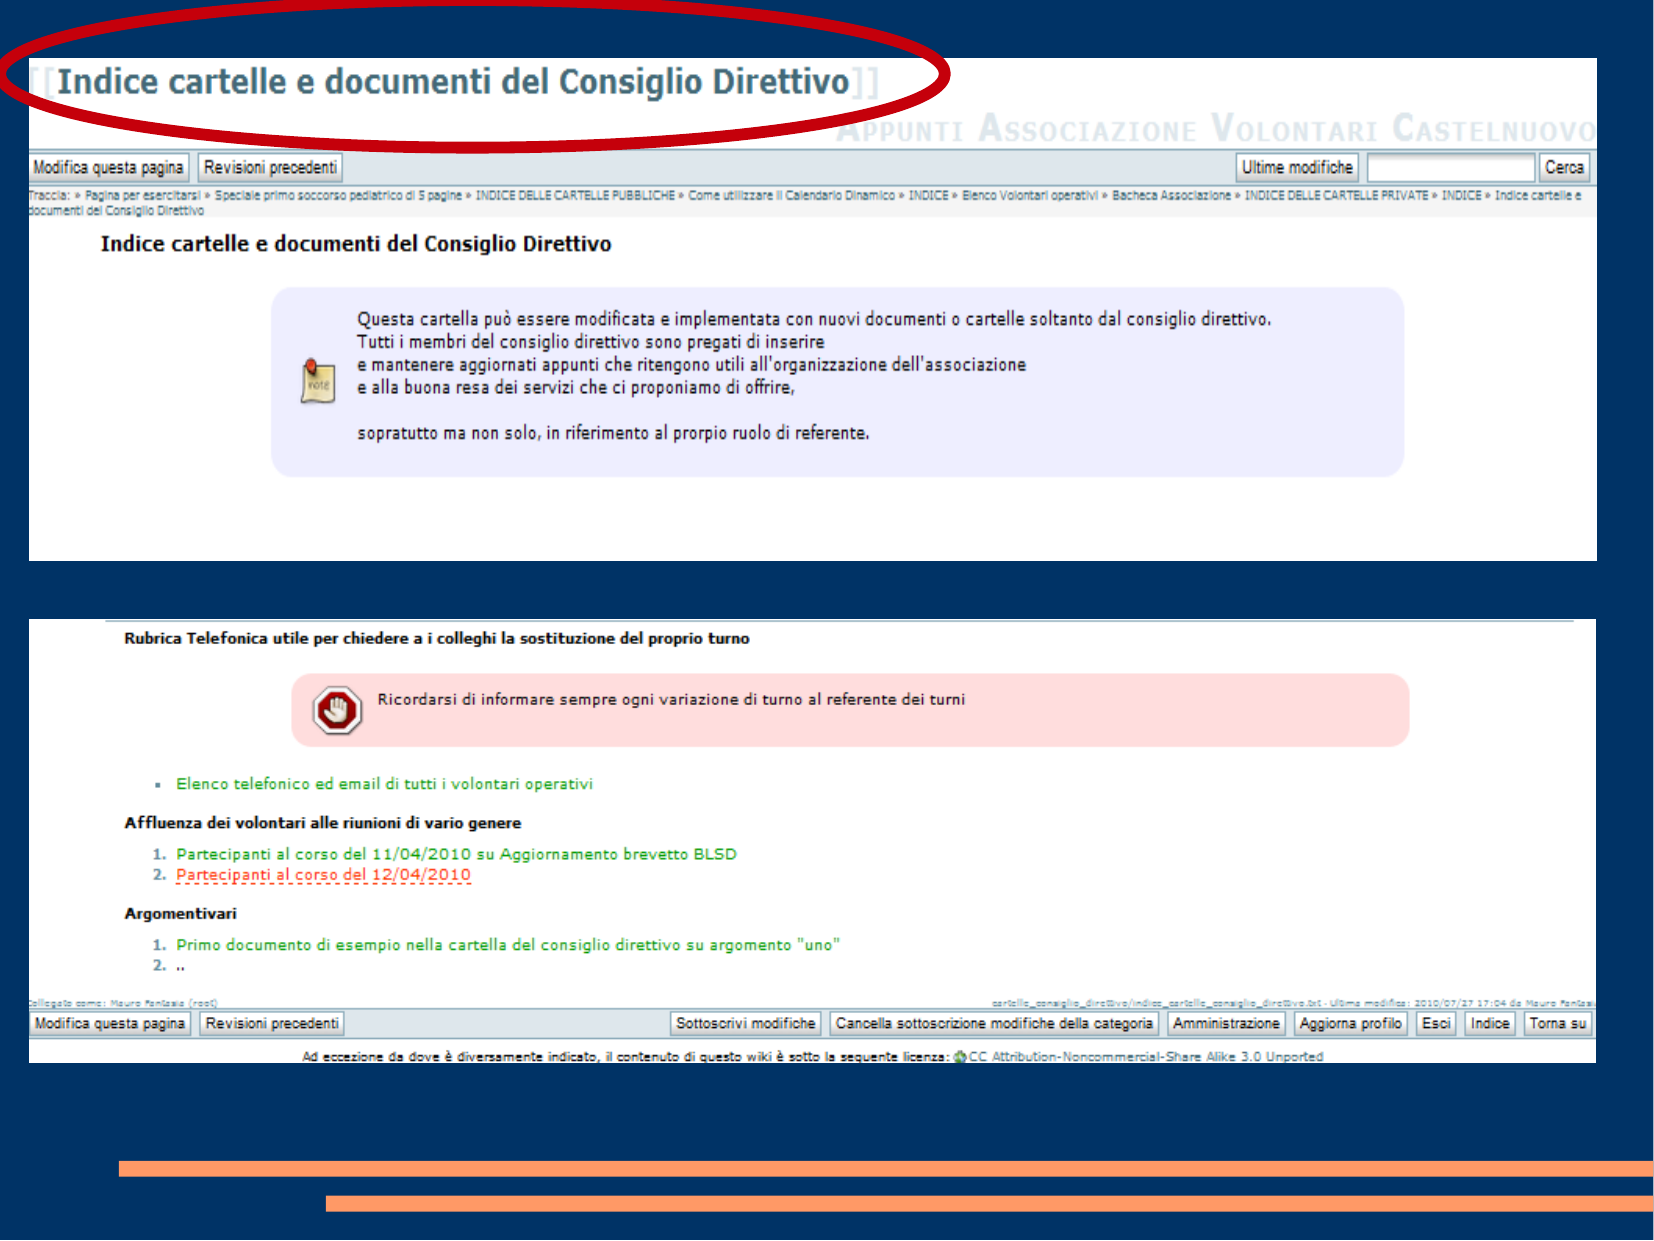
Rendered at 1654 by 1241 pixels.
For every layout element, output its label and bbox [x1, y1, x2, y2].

picture [29, 619, 1596, 1063]
picture [29, 58, 1597, 562]
picture [29, 58, 938, 141]
